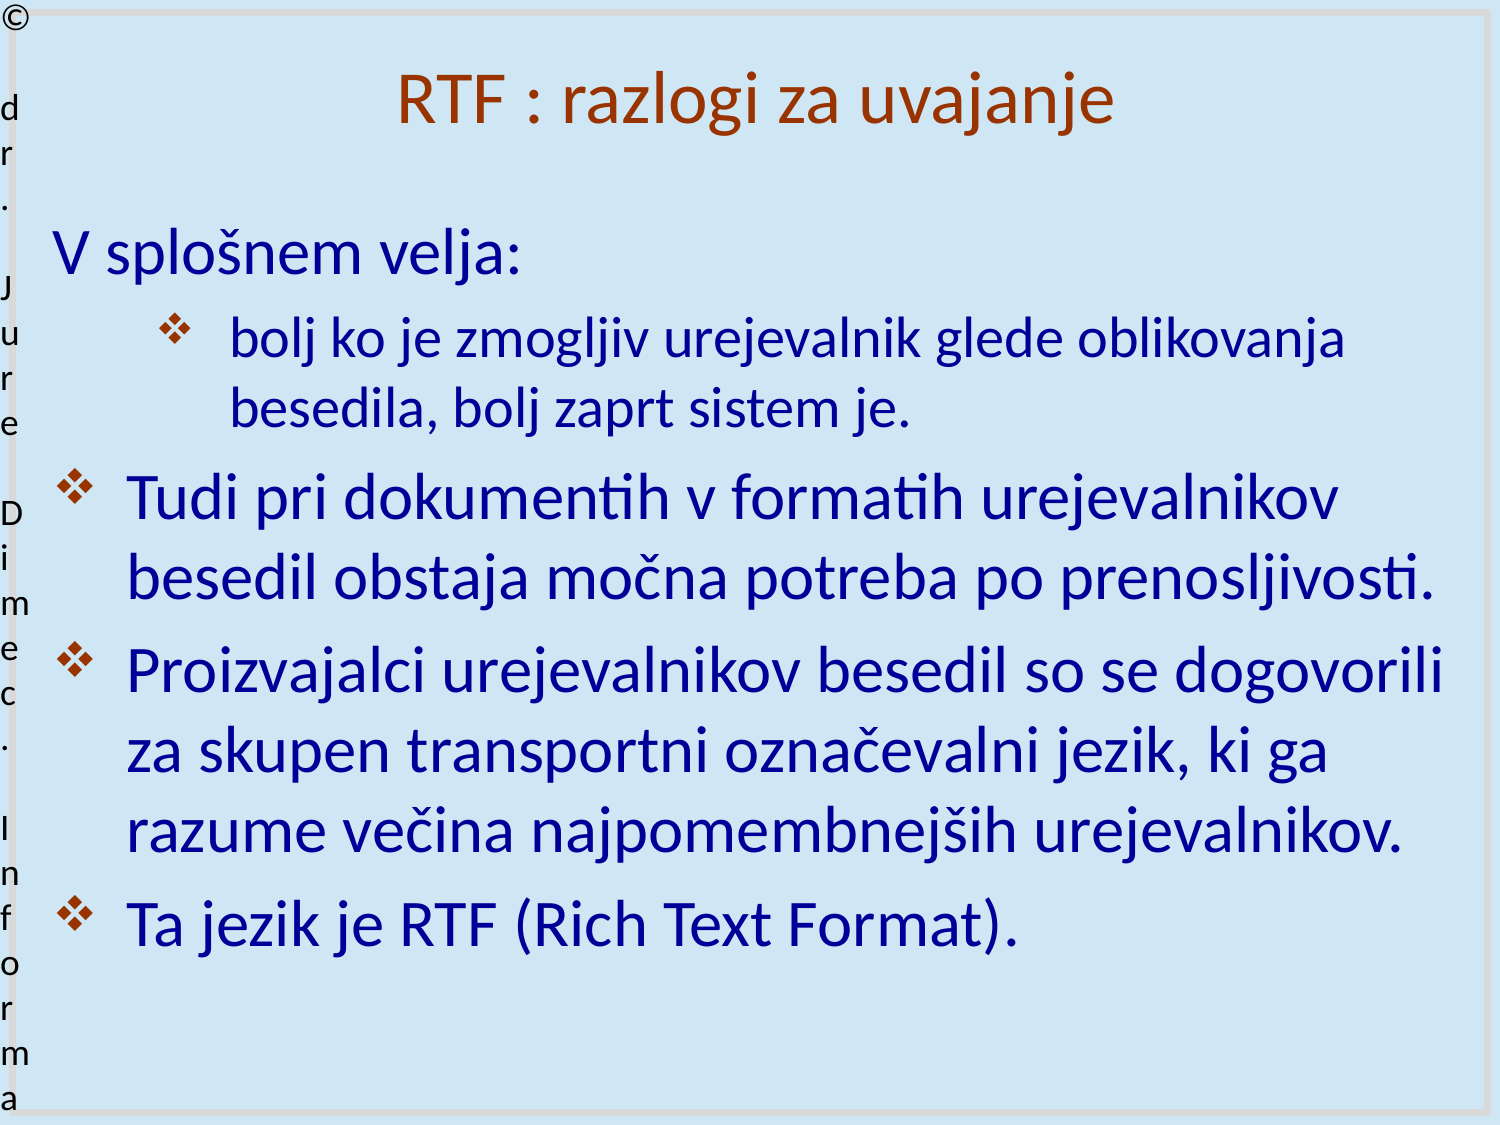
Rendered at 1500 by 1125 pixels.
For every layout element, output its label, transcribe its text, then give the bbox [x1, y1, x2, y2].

list V splošnem velja: bolj ko je zmogljiv urejevalnik glede oblikovanja besedila, bolj zaprt sistem je. Tudi pri dokumentih v formatih urejevalnikov besedil obstaja močna potreba po prenosljivosti. Proizvajalci urejevalnikov besedil so se dogovorili za skupen transportni označevalni jezik, ki ga razume večina najpomembnejših urejevalnikov. Ta jezik je RTF (Rich Text Format). [37, 200, 1475, 1050]
title RTF : razlogi za uvajanje [37, 37, 1475, 150]
